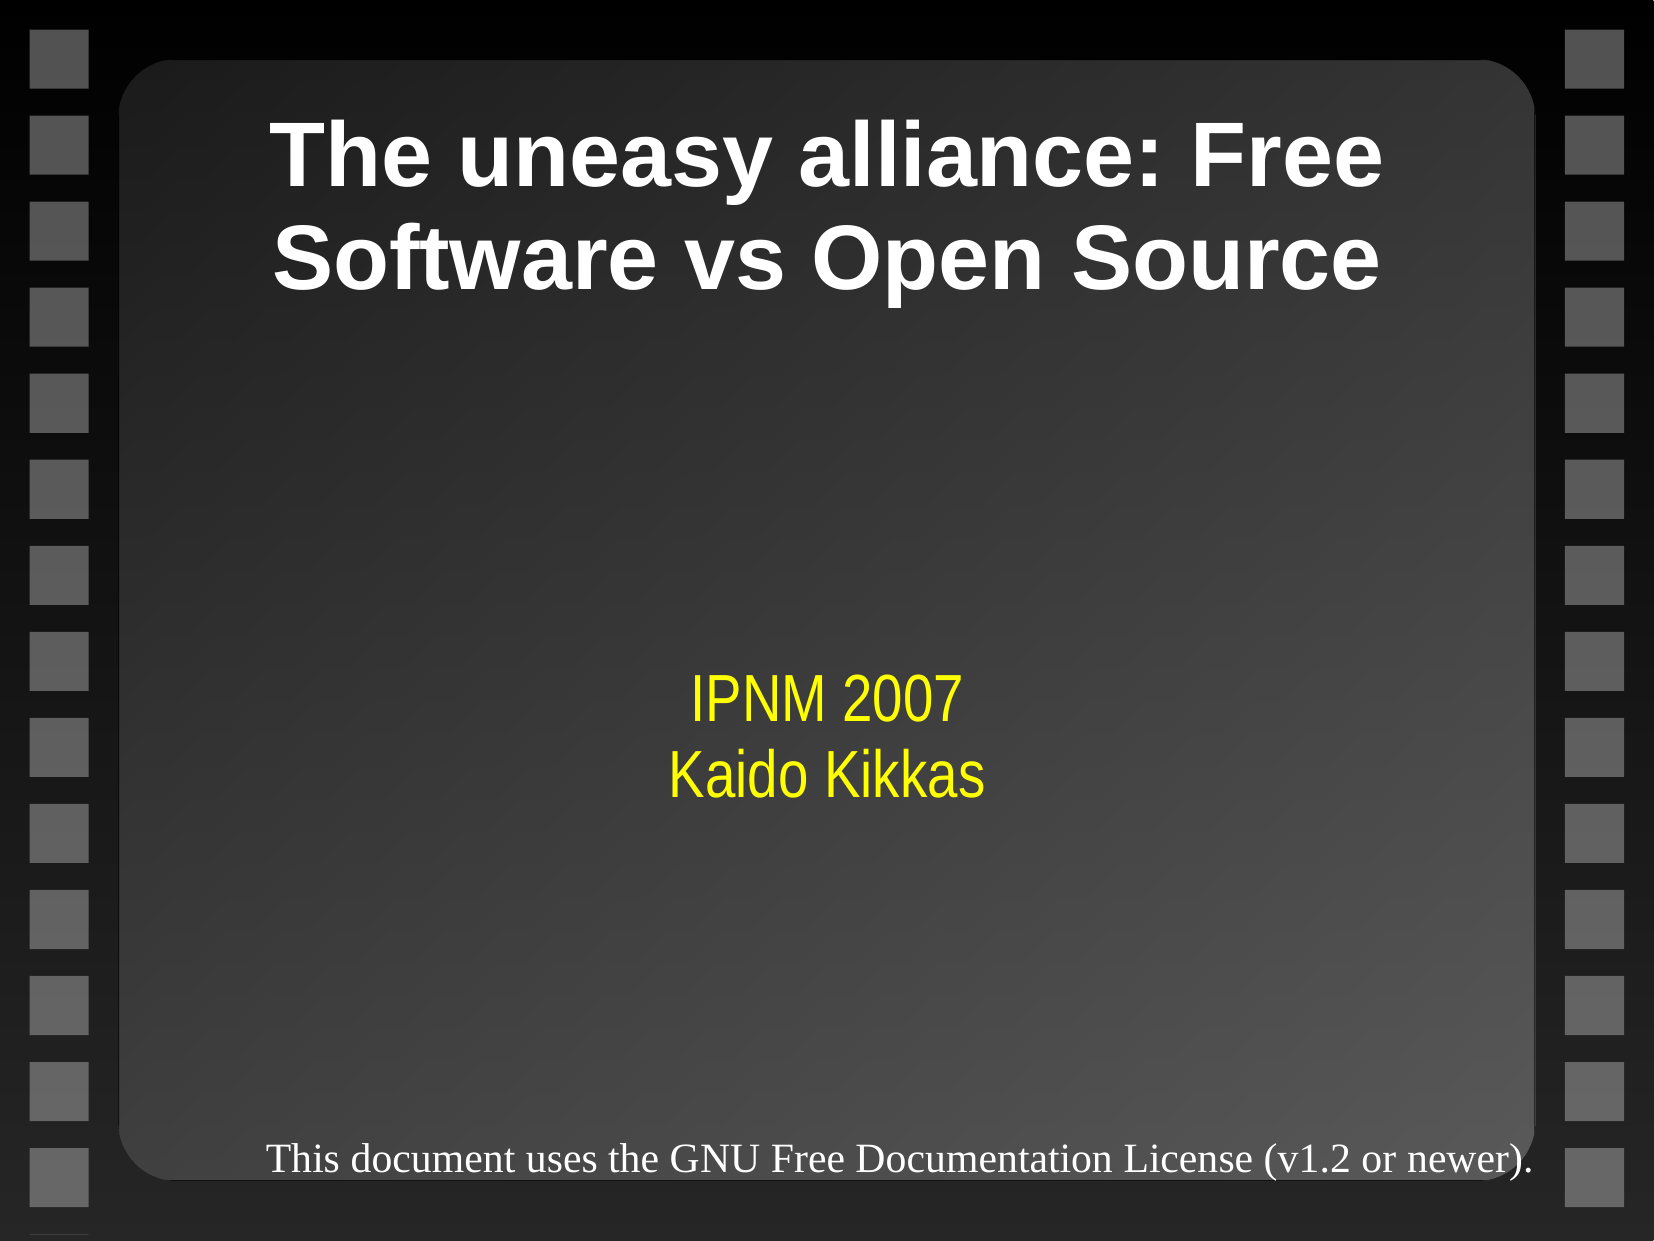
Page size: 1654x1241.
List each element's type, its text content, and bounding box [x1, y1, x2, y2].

subtitle IPNM 2007 Kaido Kikkas [121, 344, 1534, 1127]
text_box This document uses the GNU Free Documentation License (v1.2 or newer). [265, 1134, 1536, 1182]
title The uneasy alliance: Free Software vs Open Source [121, 102, 1534, 311]
